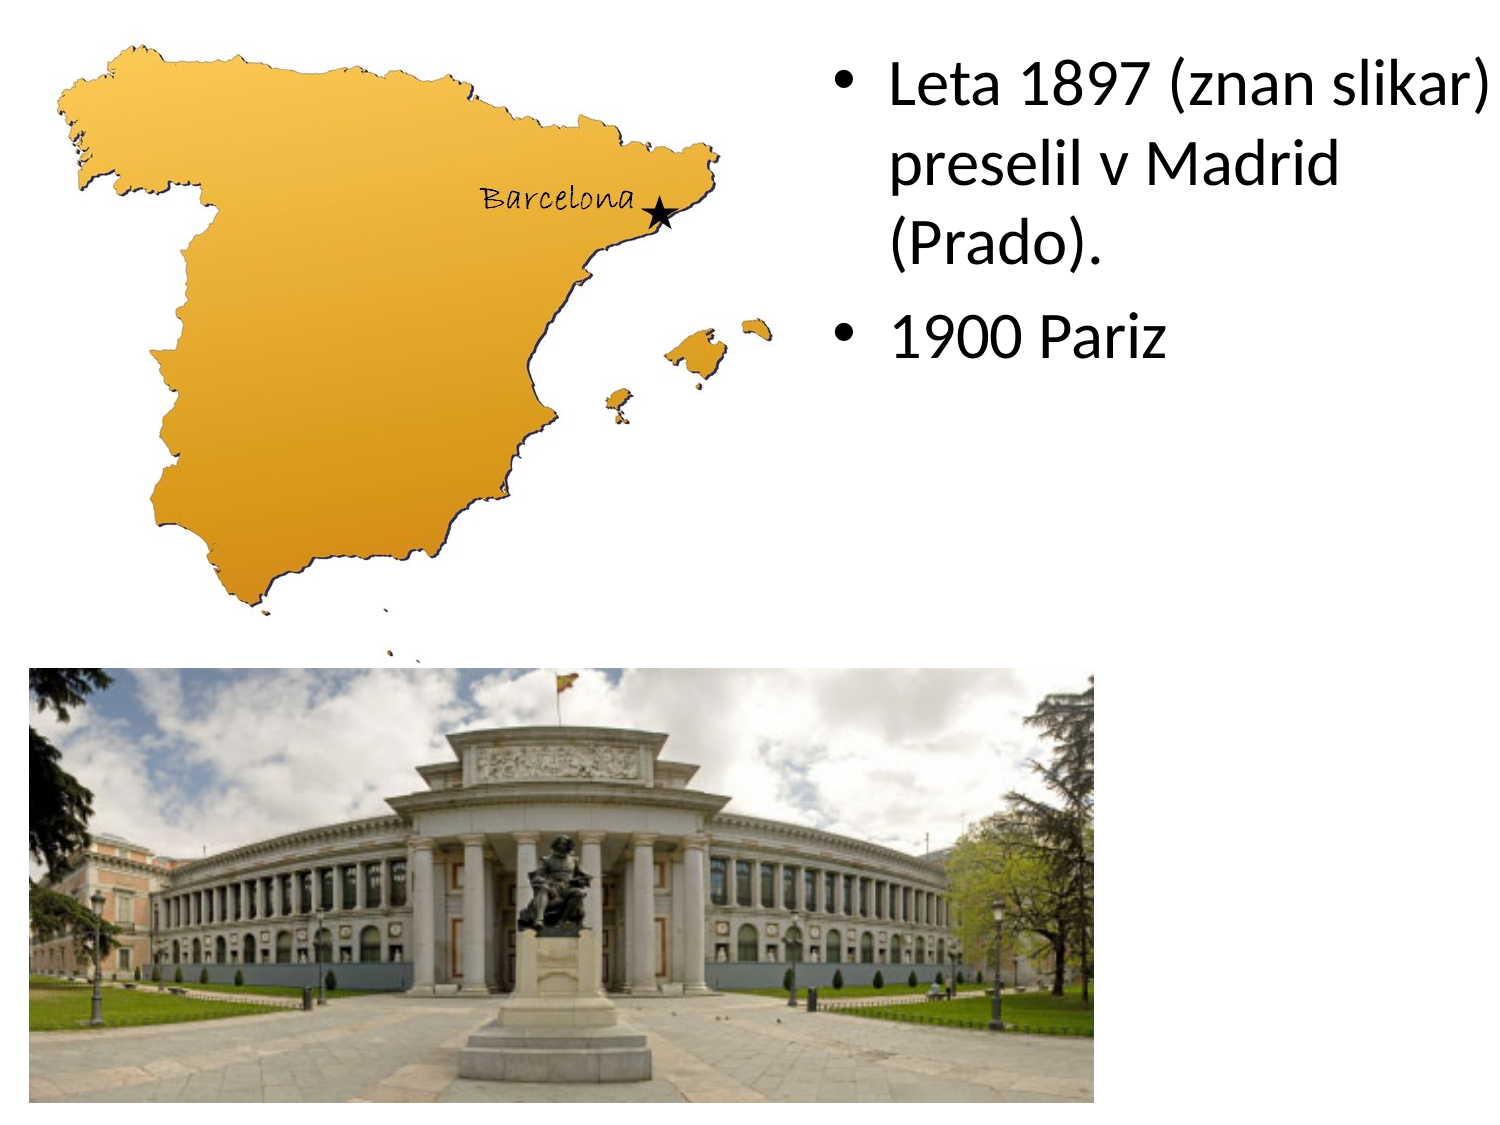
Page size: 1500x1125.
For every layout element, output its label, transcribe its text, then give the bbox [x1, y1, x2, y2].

list Leta 1897 (znan slikar) preselil v Madrid (Prado). 1900 Pariz [817, 31, 1500, 787]
picture [17, 0, 1094, 1103]
